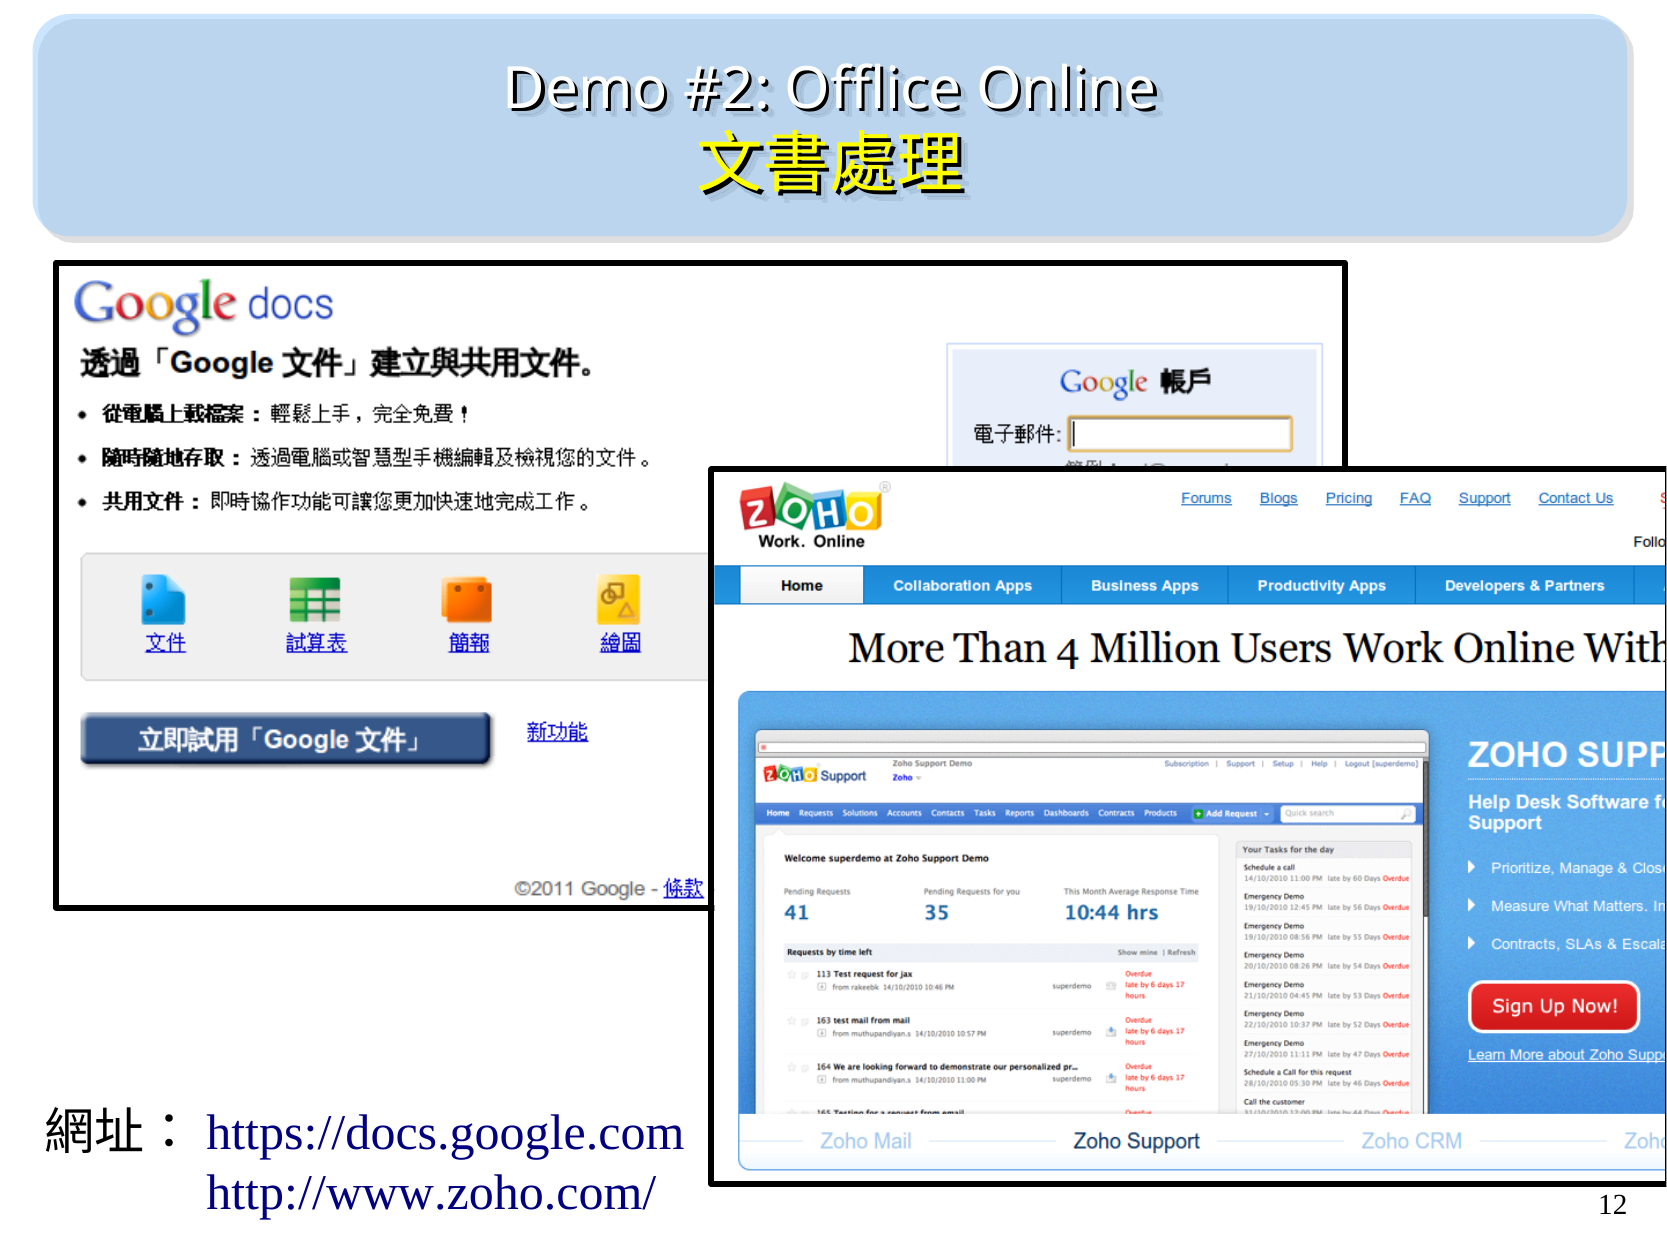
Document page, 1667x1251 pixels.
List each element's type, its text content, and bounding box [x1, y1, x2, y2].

picture [714, 472, 1666, 1182]
picture [59, 265, 1342, 905]
text_box 網址：https://docs.google.com http://www.zoho.com/ [29, 1092, 893, 1228]
text_box Demo #2: Offlice Online 文書處理 [32, 13, 1628, 237]
